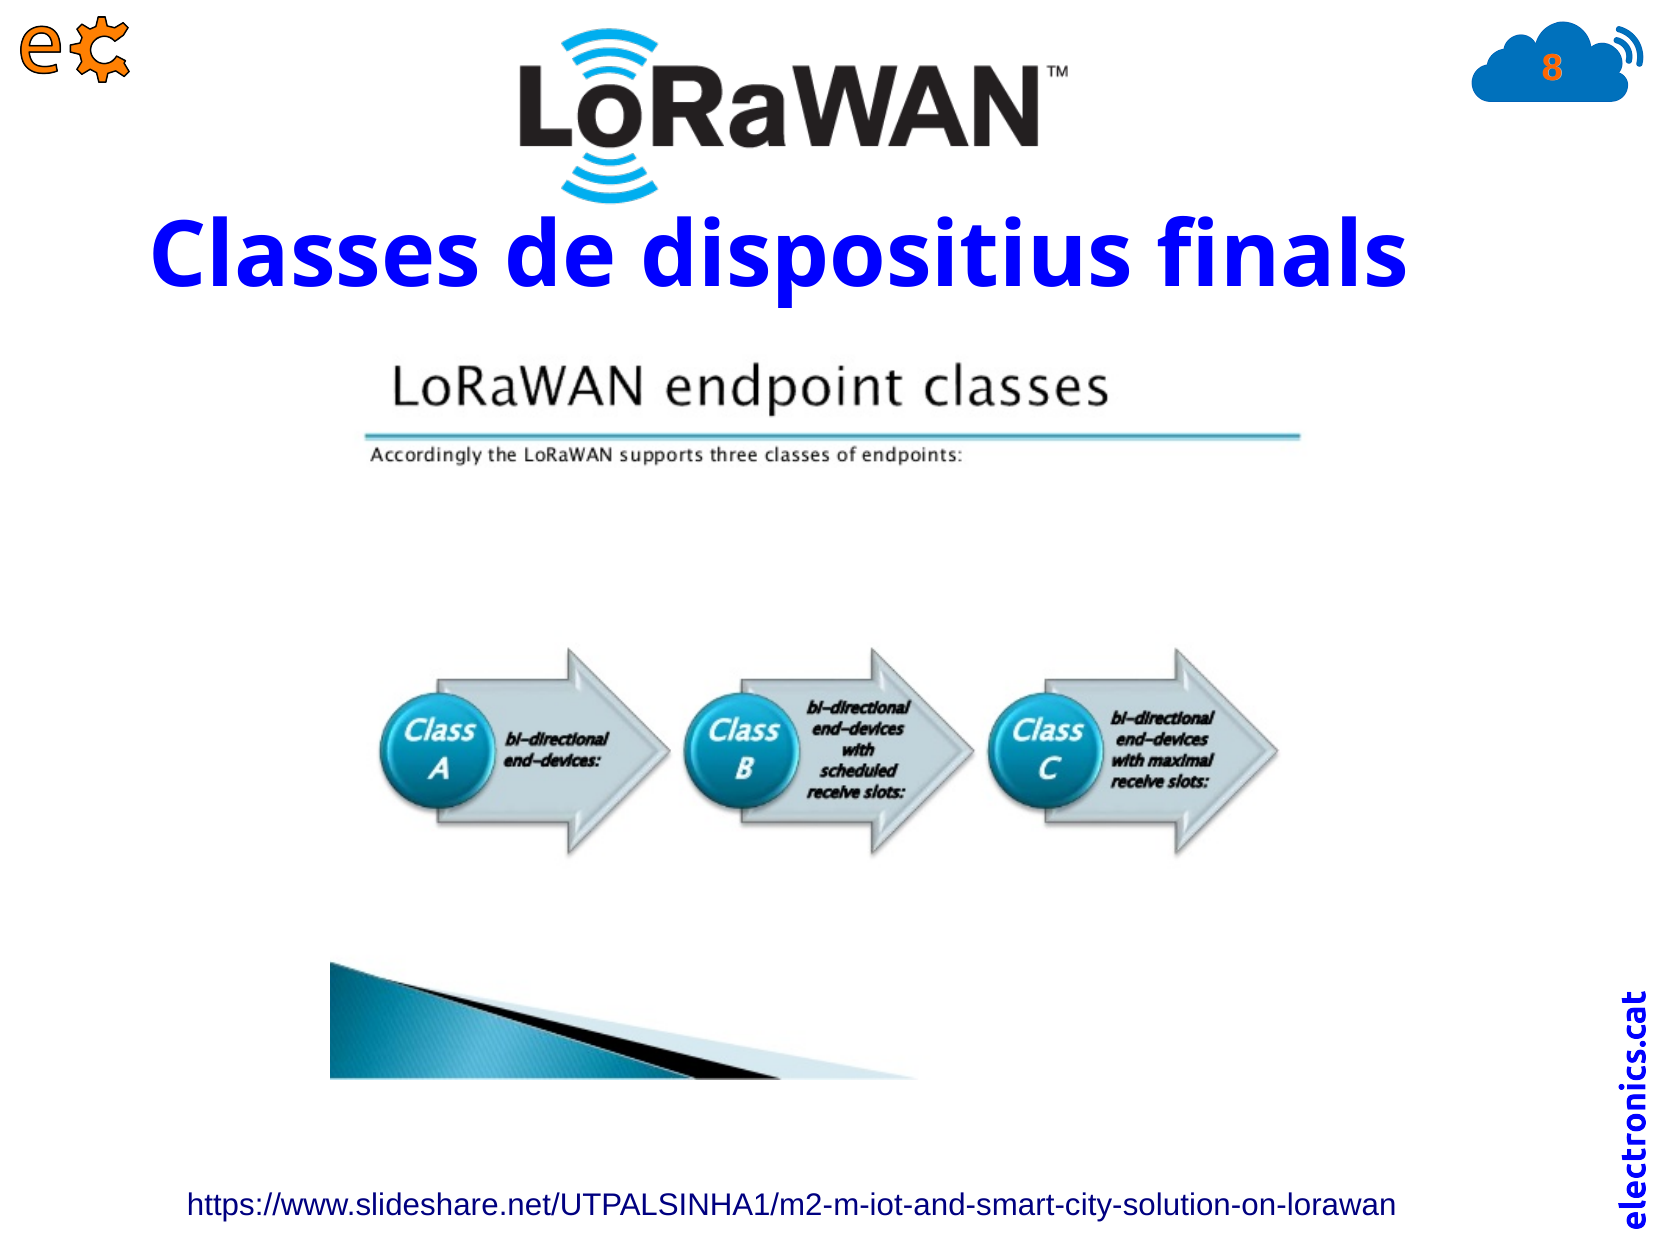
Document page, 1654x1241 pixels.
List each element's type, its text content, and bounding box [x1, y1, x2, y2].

picture [1464, 16, 1650, 106]
text_box <número> [1526, 38, 1654, 109]
picture [20, 16, 130, 83]
picture [1618, 991, 1646, 1179]
title Classes de dispositius finals [0, 147, 1619, 355]
picture [405, 0, 1146, 284]
text_box https://www.slideshare.net/UTPALSINHA1/m2-m-iot-and-smart-city-solution-on-lorawan [172, 1179, 1654, 1241]
picture [330, 330, 1328, 1080]
